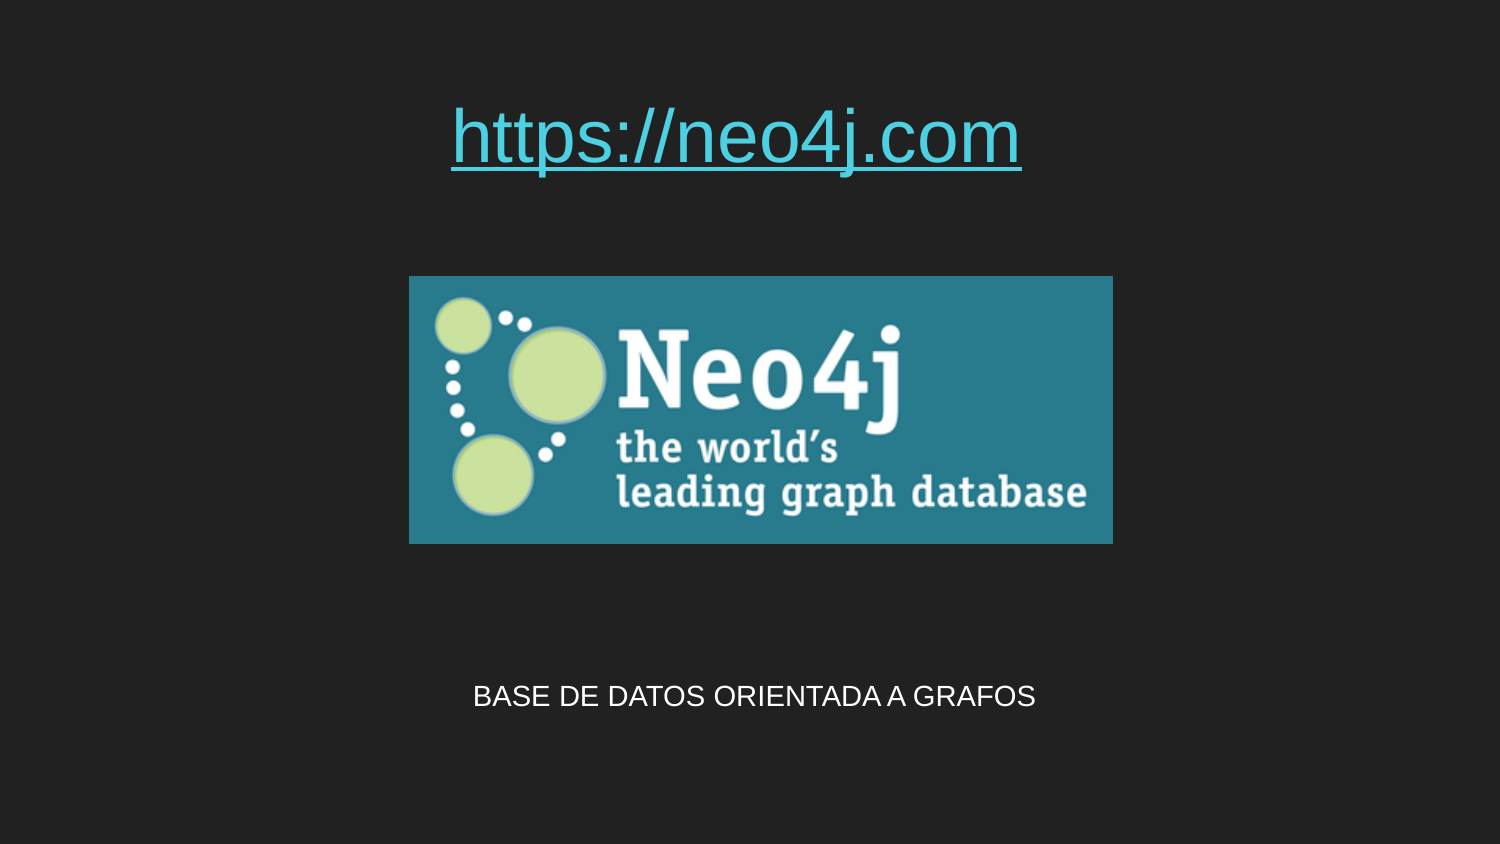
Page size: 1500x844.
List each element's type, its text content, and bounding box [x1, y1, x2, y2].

text_box BASE DE DATOS ORIENTADA A GRAFOS [457, 661, 1113, 739]
text_box https://neo4j.com [436, 79, 1173, 187]
picture [409, 276, 1113, 545]
